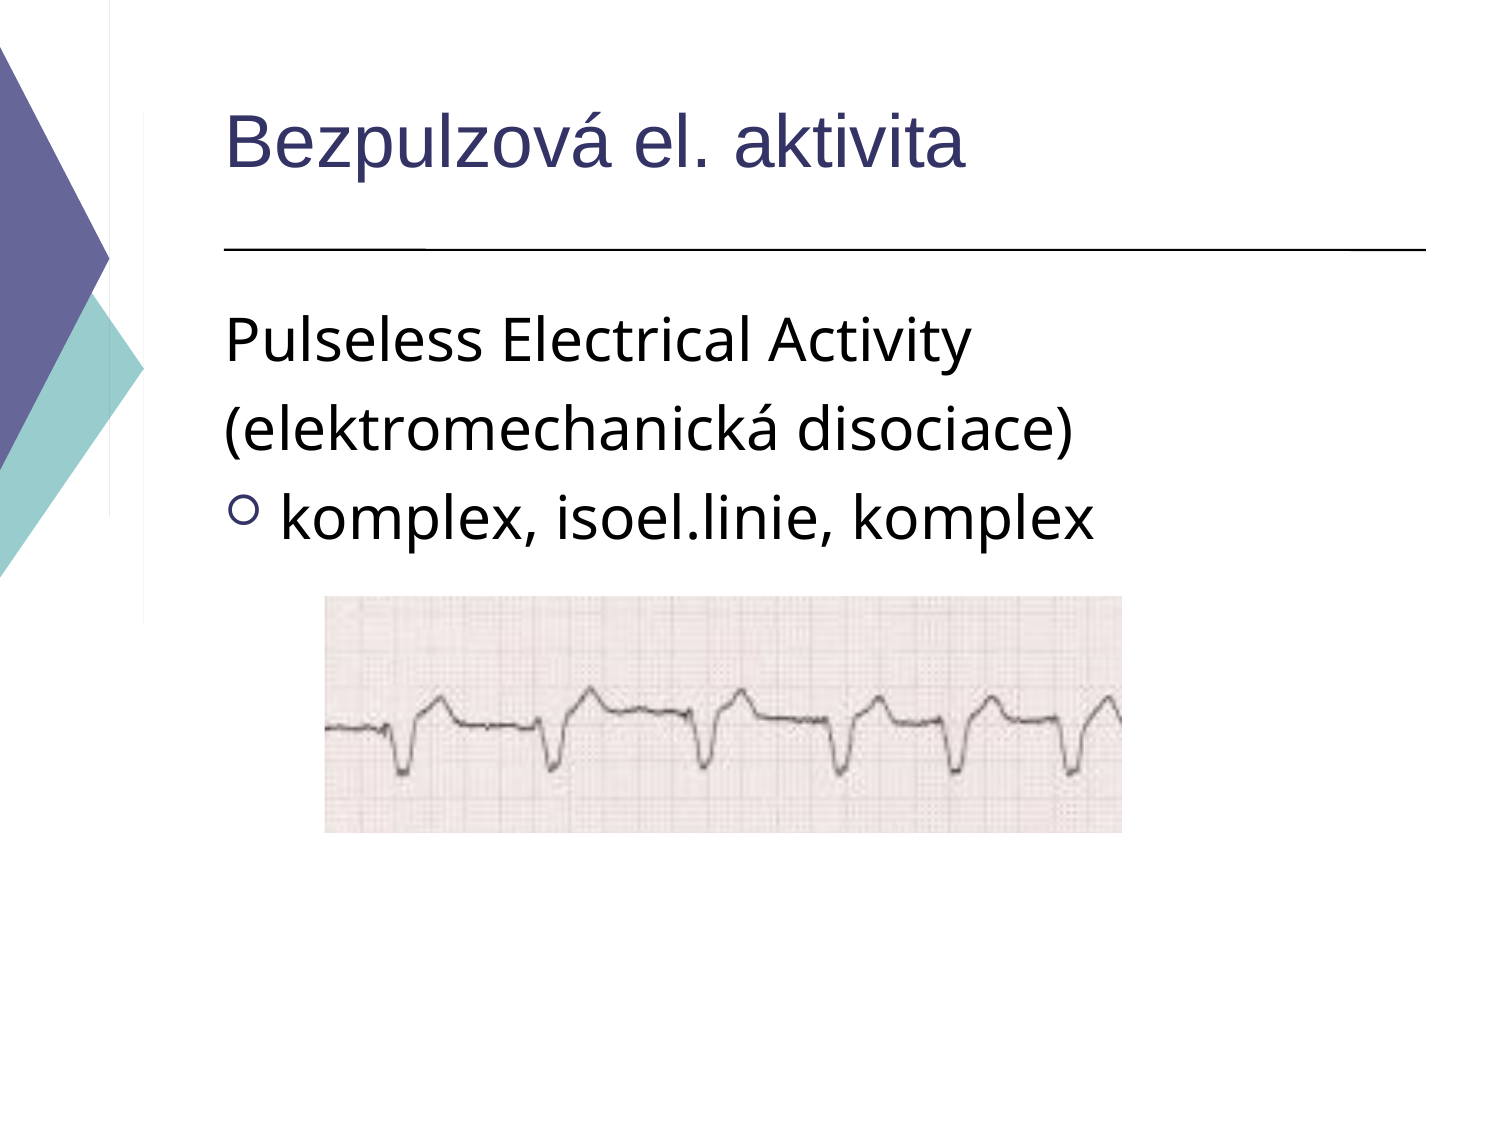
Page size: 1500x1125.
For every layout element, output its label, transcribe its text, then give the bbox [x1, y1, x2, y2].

title Bezpulzová el. aktivita [224, 41, 1425, 237]
picture [324, 596, 1122, 833]
list Pulseless Electrical Activity (elektromechanická disociace) komplex, isoel.linie, komplex [224, 299, 1425, 975]
